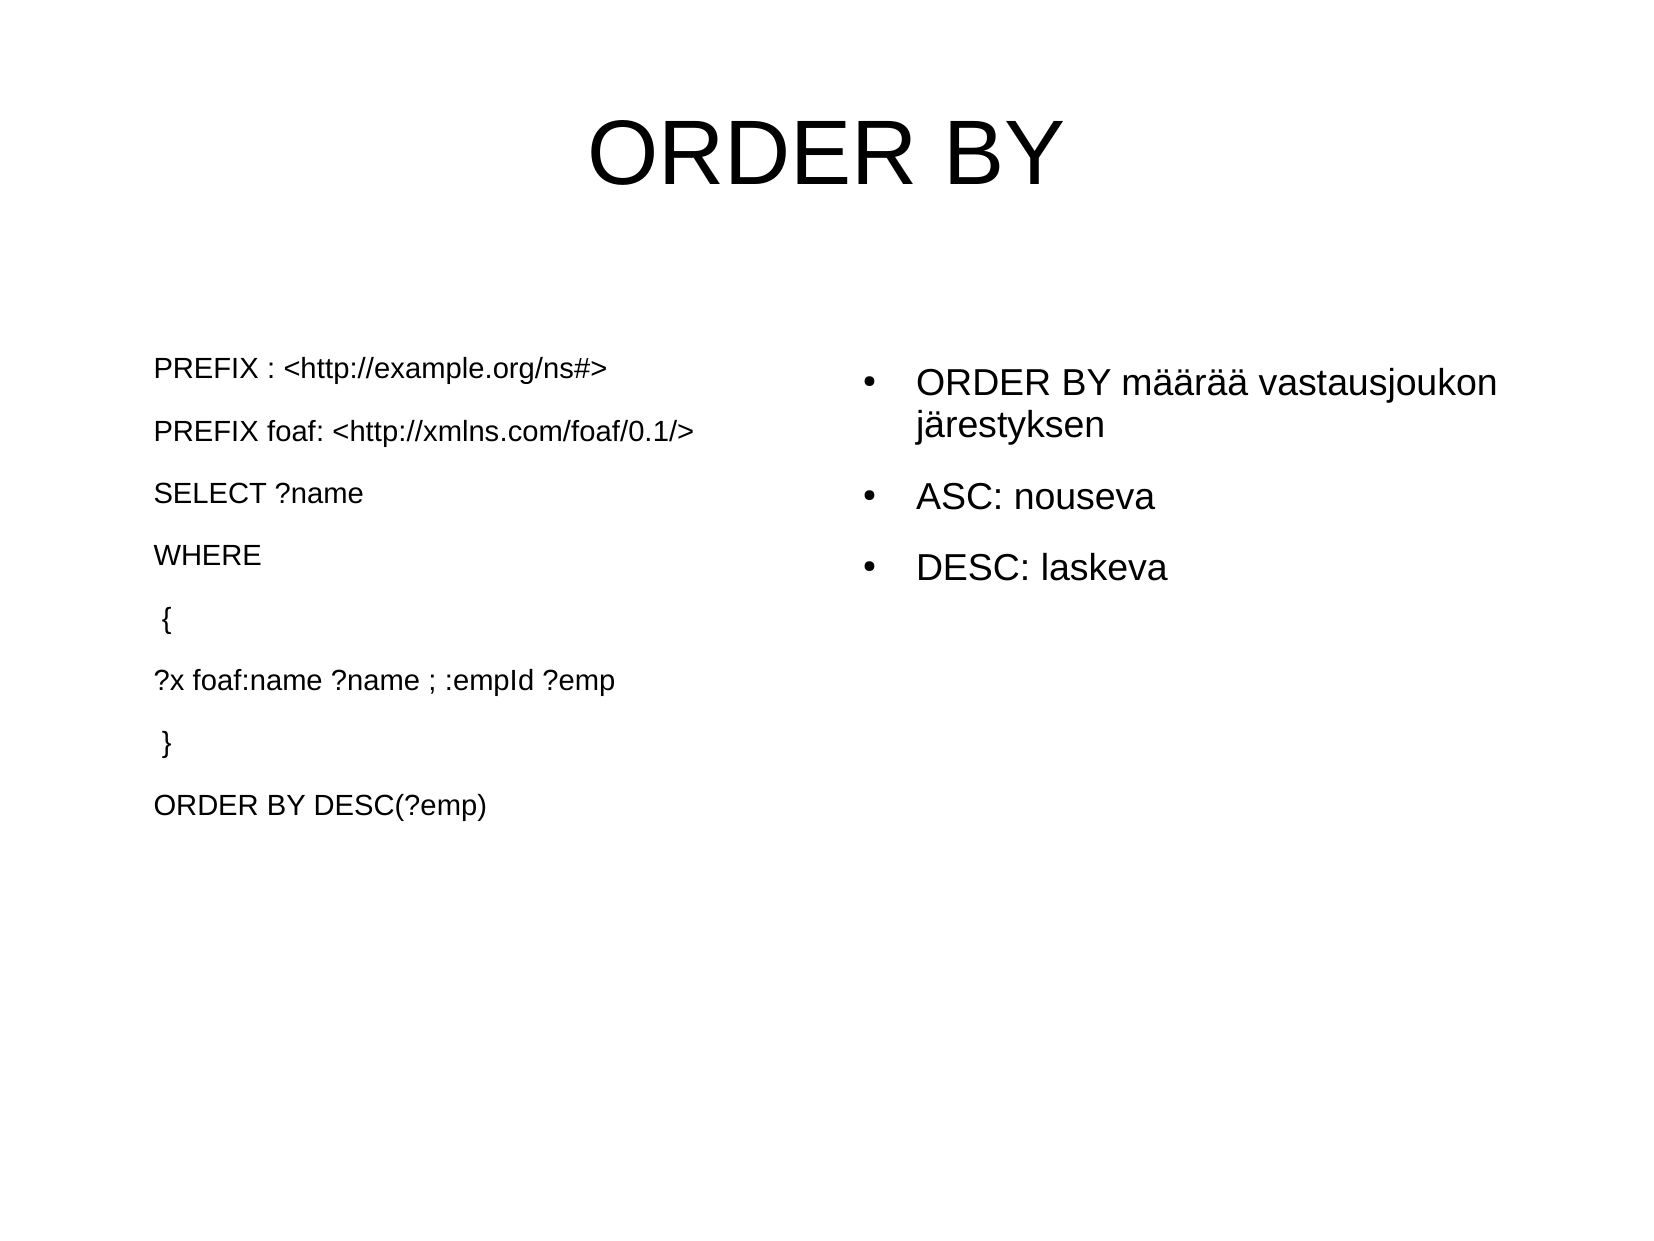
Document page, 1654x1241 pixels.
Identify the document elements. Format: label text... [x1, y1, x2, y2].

title ORDER BY [82, 49, 1571, 257]
list ORDER BY määrää vastausjoukon järestyksen ASC: nouseva DESC: laskeva [845, 290, 1572, 1010]
list PREFIX : <http://example.org/ns#> PREFIX foaf: <http://xmlns.com/foaf/0.1/> SELECT ?name WHERE { ?x foaf:name ?name ; :empId ?emp } ORDER BY DESC(?emp) [82, 290, 809, 1010]
